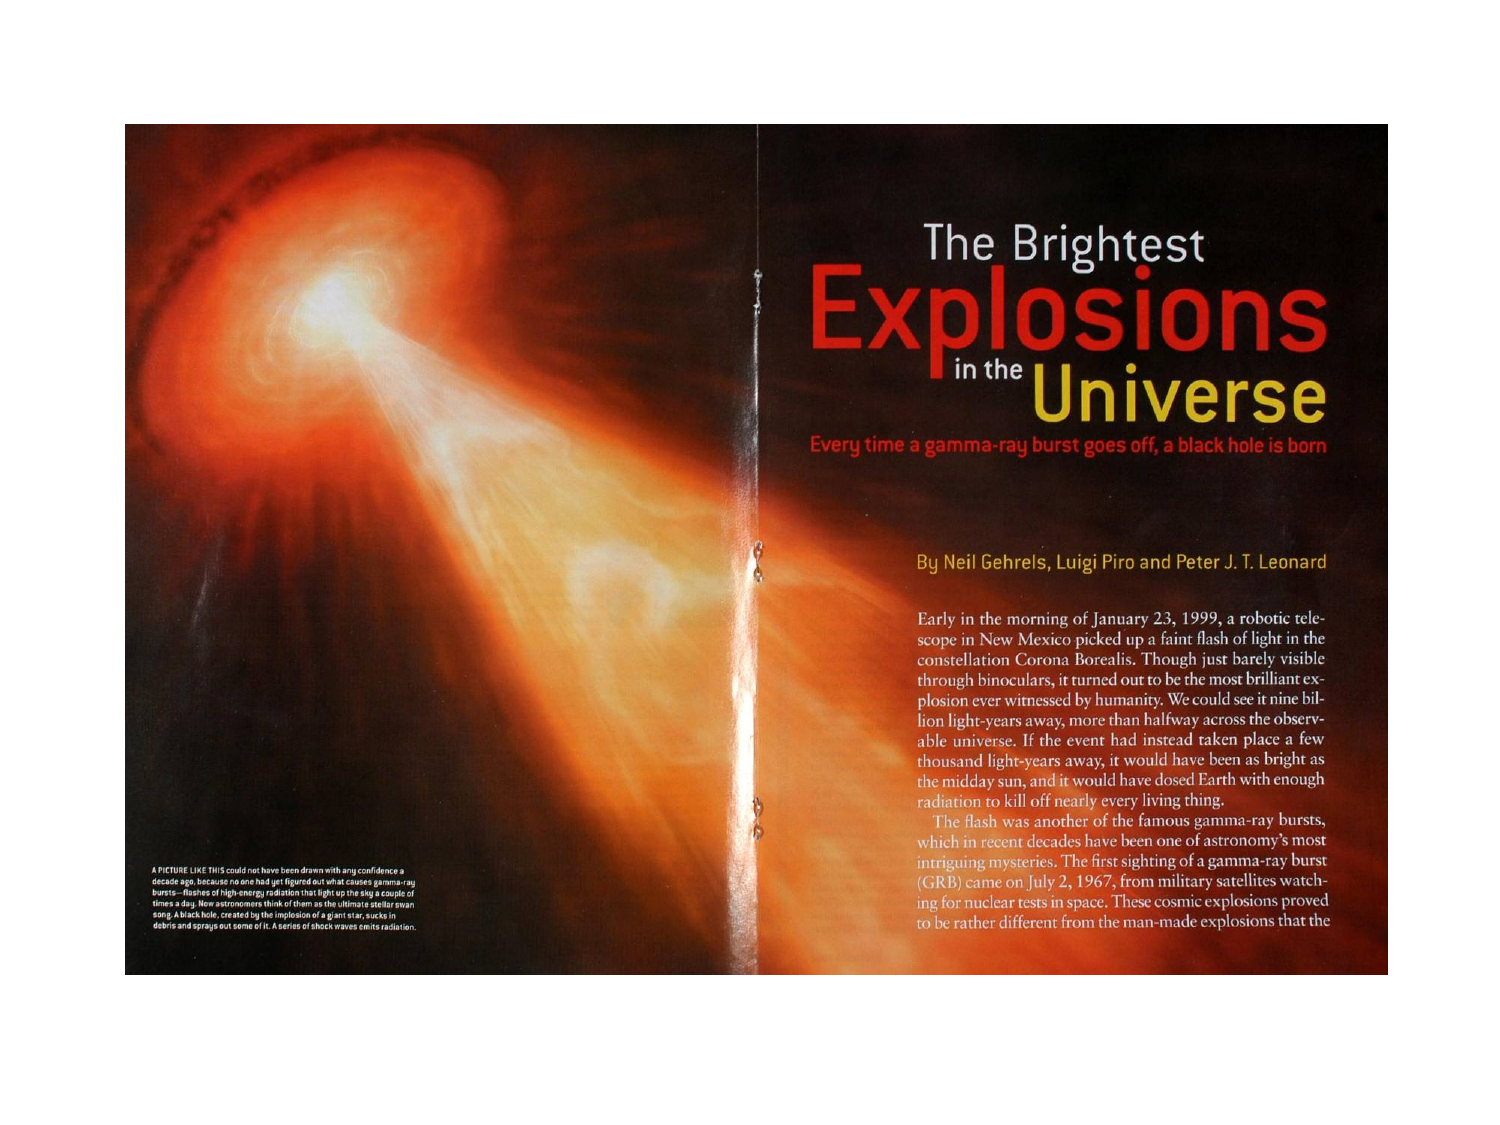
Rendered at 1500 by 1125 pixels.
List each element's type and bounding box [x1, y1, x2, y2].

picture [125, 125, 1388, 976]
